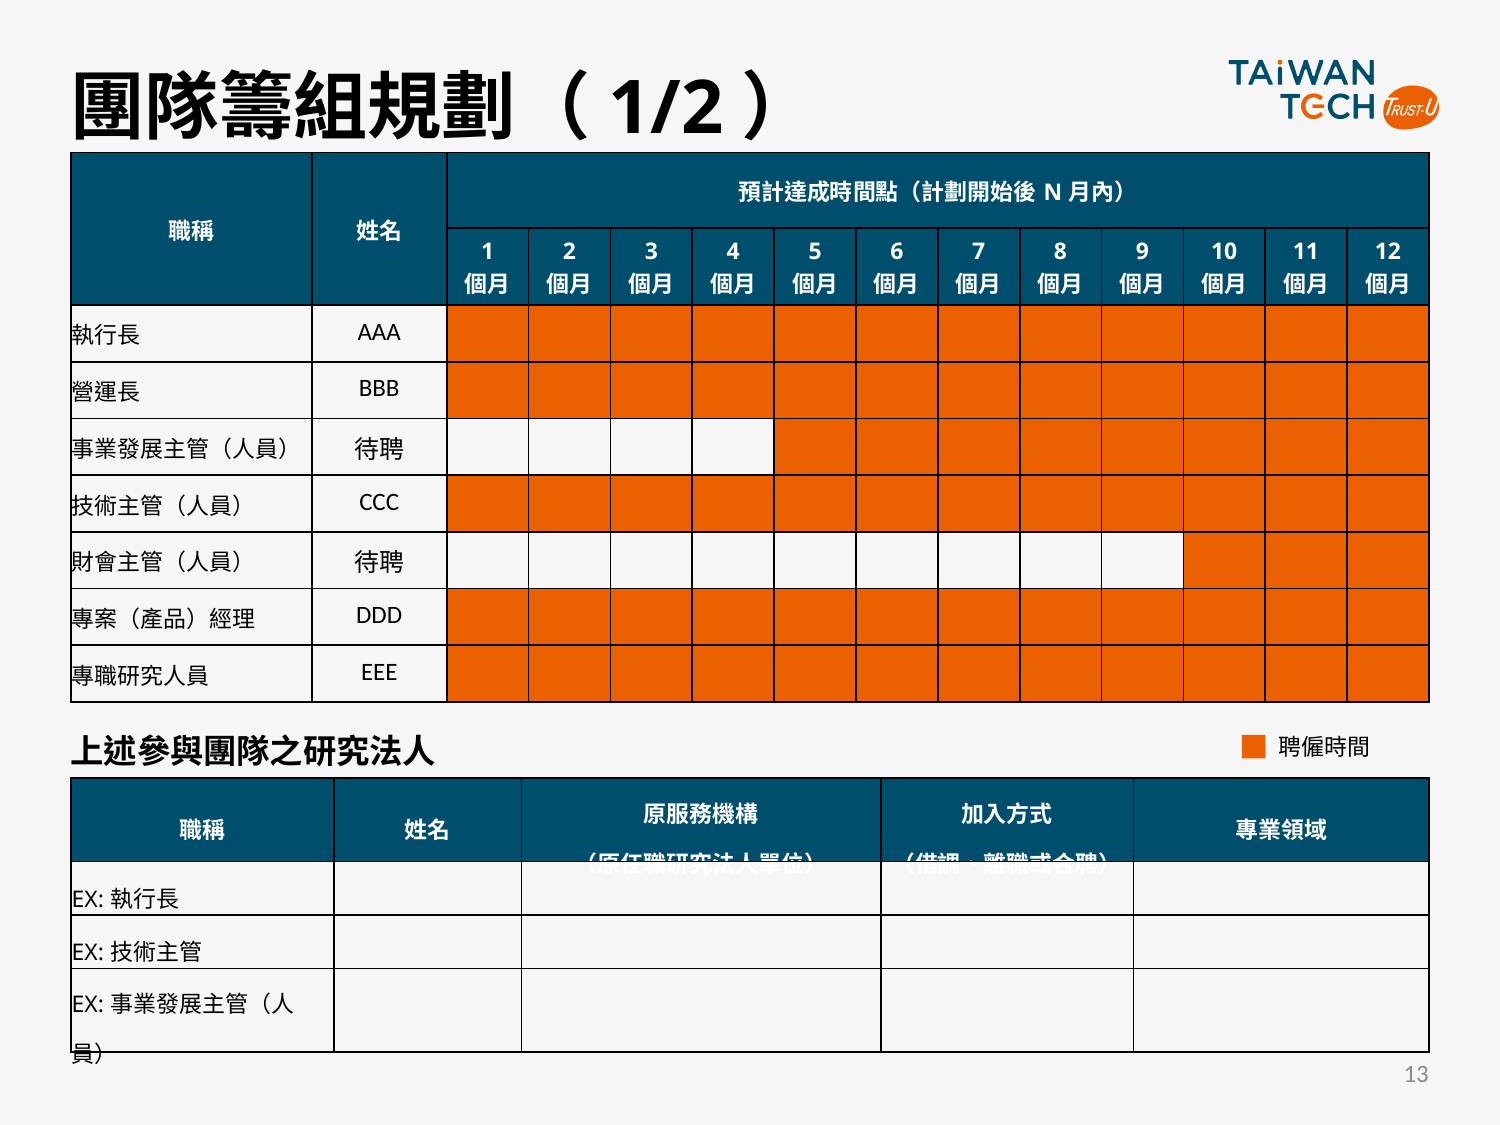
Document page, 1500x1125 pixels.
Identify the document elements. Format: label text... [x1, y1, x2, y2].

table_cell [882, 969, 1133, 1051]
table_cell [1021, 646, 1101, 701]
table_cell [611, 419, 691, 474]
table_cell [522, 969, 880, 1051]
table_cell 7 個月 [939, 229, 1019, 304]
table_cell [1348, 646, 1428, 701]
table_cell [611, 363, 691, 418]
table_cell 5 個月 [775, 229, 855, 304]
table_cell [1021, 476, 1101, 531]
table_cell [939, 646, 1019, 701]
table_cell [939, 363, 1019, 418]
table_cell [857, 646, 937, 701]
table_cell 10 個月 [1184, 229, 1264, 304]
table_cell [775, 306, 855, 361]
table_cell [611, 589, 691, 644]
table_cell [448, 646, 528, 701]
table_cell [1266, 646, 1346, 701]
table_cell [529, 646, 610, 701]
table_cell [448, 533, 528, 588]
table_cell [1021, 363, 1101, 418]
table_cell [529, 589, 610, 644]
table_cell [529, 419, 610, 474]
table_header 職稱 [72, 153, 311, 304]
table_cell [1184, 419, 1264, 474]
table_cell [939, 476, 1019, 531]
table_cell [1184, 533, 1264, 588]
table_cell [1266, 476, 1346, 531]
table_cell 營運長 [72, 363, 311, 418]
table_cell [1021, 533, 1101, 588]
table_cell [611, 646, 691, 701]
table_cell [882, 862, 1133, 914]
table_cell [1184, 476, 1264, 531]
table_header 姓名 [335, 779, 521, 861]
table_cell [1184, 306, 1264, 361]
table_cell [1348, 419, 1428, 474]
table_cell 8 個月 [1021, 229, 1101, 304]
table_cell [1102, 533, 1183, 588]
table_cell AAA [313, 306, 446, 361]
table_cell [939, 419, 1019, 474]
table_cell [335, 969, 521, 1051]
table_cell 專職研究人員 [72, 646, 311, 701]
table_cell [1348, 589, 1428, 644]
table_cell [1102, 476, 1183, 531]
table_cell [693, 646, 773, 701]
table_header 原服務機構 （原任職研究法人單位） [522, 779, 880, 861]
table_cell [775, 476, 855, 531]
table_cell 執行長 [72, 306, 311, 361]
table_cell BBB [313, 363, 446, 418]
table_cell [1102, 646, 1183, 701]
table_cell 12 個月 [1348, 229, 1428, 304]
table_cell [1266, 533, 1346, 588]
table_cell [1102, 306, 1183, 361]
table_cell [1266, 589, 1346, 644]
text_box 上述參與團隊之研究法人 [55, 722, 1476, 778]
slide_number <編號> [1106, 1042, 1445, 1103]
table_cell [693, 476, 773, 531]
table_cell [448, 476, 528, 531]
table_header 專業領域 [1134, 779, 1428, 861]
table_cell [335, 916, 521, 968]
table_header 預計達成時間點（計劃開始後N月內） [448, 153, 1428, 227]
table_header 職稱 [72, 779, 333, 861]
table_cell [857, 476, 937, 531]
table_cell 3 個月 [611, 229, 691, 304]
table_cell [1102, 589, 1183, 644]
table_cell [775, 419, 855, 474]
table_cell [529, 363, 610, 418]
table_cell [529, 306, 610, 361]
table_cell [1348, 306, 1428, 361]
table_cell EEE [313, 646, 446, 701]
table_cell 6 個月 [857, 229, 937, 304]
table_cell [693, 589, 773, 644]
table_cell CCC [313, 476, 446, 531]
table_cell [857, 533, 937, 588]
table_cell [1266, 363, 1346, 418]
table_cell [1102, 363, 1183, 418]
table_cell [1266, 306, 1346, 361]
table_cell [448, 419, 528, 474]
table_cell [1134, 916, 1428, 968]
table_cell [1021, 306, 1101, 361]
table_cell [529, 476, 610, 531]
table_cell [522, 862, 880, 914]
table_cell [448, 589, 528, 644]
table_cell 事業發展主管（人員） [72, 419, 311, 474]
table_cell [522, 916, 880, 968]
table_cell [1134, 862, 1428, 914]
table_cell 待聘 [313, 419, 446, 474]
table_cell 專案（產品）經理 [72, 589, 311, 644]
table_cell [1184, 589, 1264, 644]
table_cell EX:技術主管 [72, 916, 333, 968]
table_cell [1348, 533, 1428, 588]
table_cell [693, 306, 773, 361]
table_cell [1021, 419, 1101, 474]
table_cell [857, 419, 937, 474]
table_cell [775, 589, 855, 644]
table_cell [1021, 589, 1101, 644]
table_cell [775, 363, 855, 418]
table_cell [448, 363, 528, 418]
table_cell [1184, 646, 1264, 701]
table_cell [1266, 419, 1346, 474]
table_cell [882, 916, 1133, 968]
table_cell [1102, 419, 1183, 474]
table_cell [1348, 363, 1428, 418]
table_cell DDD [313, 589, 446, 644]
table_cell 財會主管（人員） [72, 533, 311, 588]
table_cell 2 個月 [529, 229, 610, 304]
table_cell 4 個月 [693, 229, 773, 304]
table_cell [693, 533, 773, 588]
table_cell [335, 862, 521, 914]
table_cell [1184, 363, 1264, 418]
table_cell [939, 533, 1019, 588]
table_cell [775, 533, 855, 588]
table_cell [857, 306, 937, 361]
table_cell 1 個月 [448, 229, 528, 304]
table_cell [448, 306, 528, 361]
table_cell [611, 306, 691, 361]
table_cell EX:事業發展主管（人員） [72, 969, 333, 1051]
table_cell [939, 306, 1019, 361]
table_cell [611, 533, 691, 588]
table_cell [857, 589, 937, 644]
table_cell 待聘 [313, 533, 446, 588]
table_cell [693, 419, 773, 474]
table_cell [1348, 476, 1428, 531]
table_header 姓名 [313, 153, 446, 304]
table_cell [939, 589, 1019, 644]
table_cell [857, 363, 937, 418]
table_cell [693, 363, 773, 418]
table_header 加入方式 （借調、離職或合聘） [882, 779, 1133, 861]
title 團隊籌組規劃（1/2） [55, 33, 1444, 156]
table_cell 9 個月 [1102, 229, 1183, 304]
table_cell 11 個月 [1266, 229, 1346, 304]
table_cell EX:執行長 [72, 862, 333, 914]
table_cell [529, 533, 610, 588]
table_cell [1134, 969, 1428, 1051]
table_cell [775, 646, 855, 701]
table_cell [611, 476, 691, 531]
table_cell 技術主管（人員） [72, 476, 311, 531]
